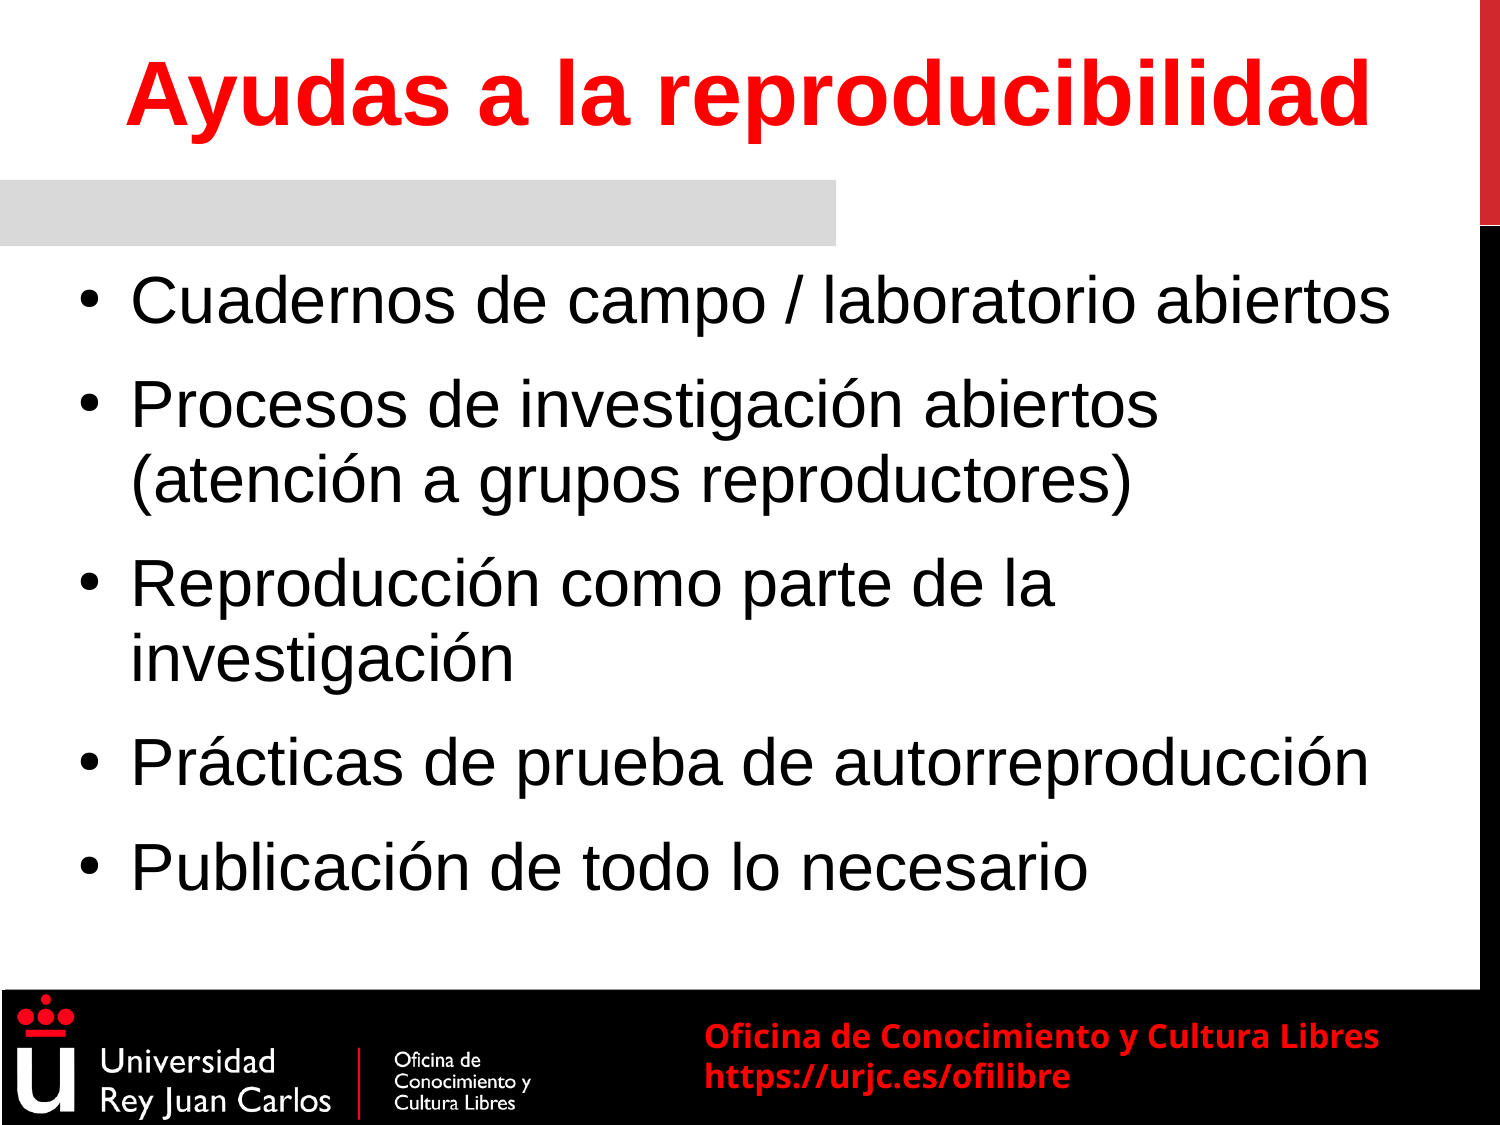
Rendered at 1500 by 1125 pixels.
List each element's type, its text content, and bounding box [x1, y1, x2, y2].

picture [17, 994, 531, 1120]
list Cuadernos de campo / laboratorio abiertos Procesos de investigación abiertos (atención a grupos reproductores) Reproducción como parte de la investigación Prácticas de prueba de autorreproducción Publicación de todo lo necesario [60, 263, 1426, 961]
title Ayudas a la reproducibilidad [75, 15, 1425, 172]
